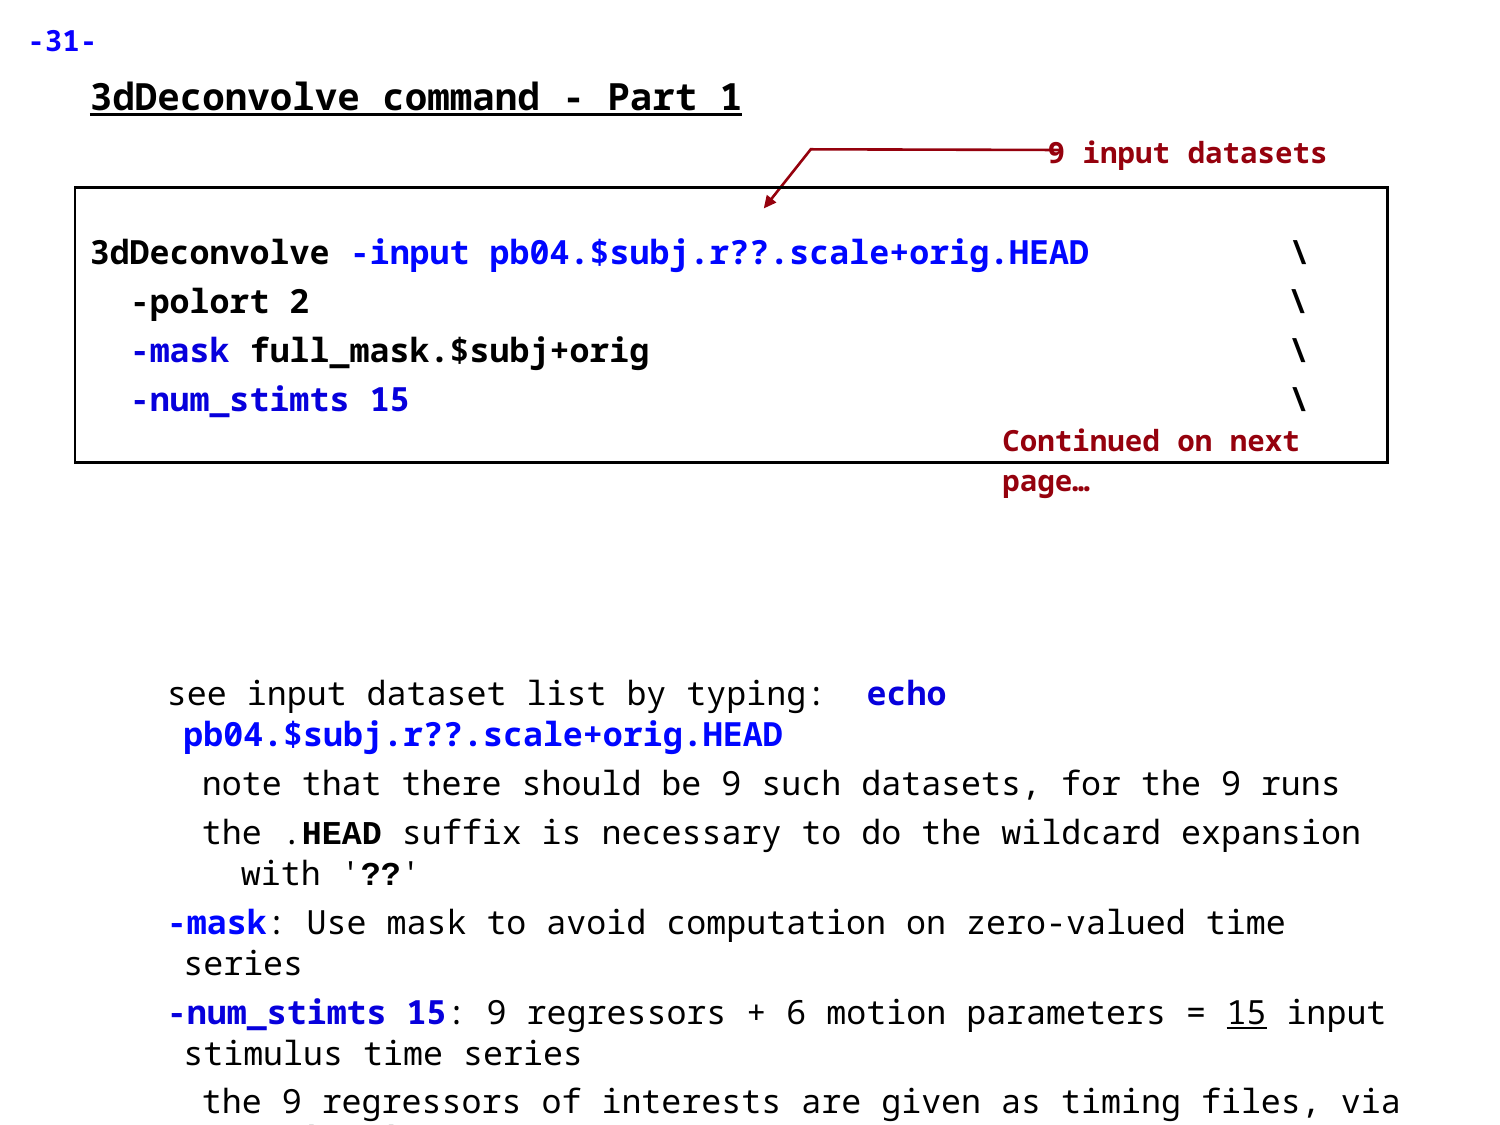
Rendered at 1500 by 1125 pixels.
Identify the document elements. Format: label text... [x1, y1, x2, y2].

list 3dDeconvolve command - Part 1 3dDeconvolve -input pb04.$subj.r??.scale+orig.HEAD \ -polort 2 \ -mask full_mask.$subj+orig \ -num_stimts 15 \ see input dataset list by typing: echo pb04.$subj.r??.scale+orig.HEAD note that there should be 9 such datasets, for the 9 runs the .HEAD suffix is necessary to do the wildcard expansion with '??' -mask: Use mask to avoid computation on zero-valued time series -num_stimts 15: 9 regressors + 6 motion parameters = 15 input stimulus time series the 9 regressors of interests are given as timing files, via -stim_times the 9 motion parameters are given as actual regressors, via -stim_file [75, 62, 1438, 1101]
text_box Continued on next page… [987, 412, 1388, 508]
text_box 9 input datasets [1032, 125, 1343, 181]
list 3dDeconvolve command - Part 1 3dDeconvolve -input pb04.$subj.r??.scale+orig.HEAD \ -polort 2 \ -mask full_mask.$subj+orig \ -num_stimts 15 \ see input dataset list by typing: echo pb04.$subj.r??.scale+orig.HEAD note that there should be 9 such datasets, for the 9 runs the .HEAD suffix is necessary to do the wildcard expansion with '??' -mask: Use mask to avoid computation on zero-valued time series -num_stimts 15: 9 regressors + 6 motion parameters = 15 input stimulus time series the 9 regressors of interests are given as timing files, via -stim_times the 9 motion parameters are given as actual regressors, via -stim_file [76, 189, 1386, 461]
